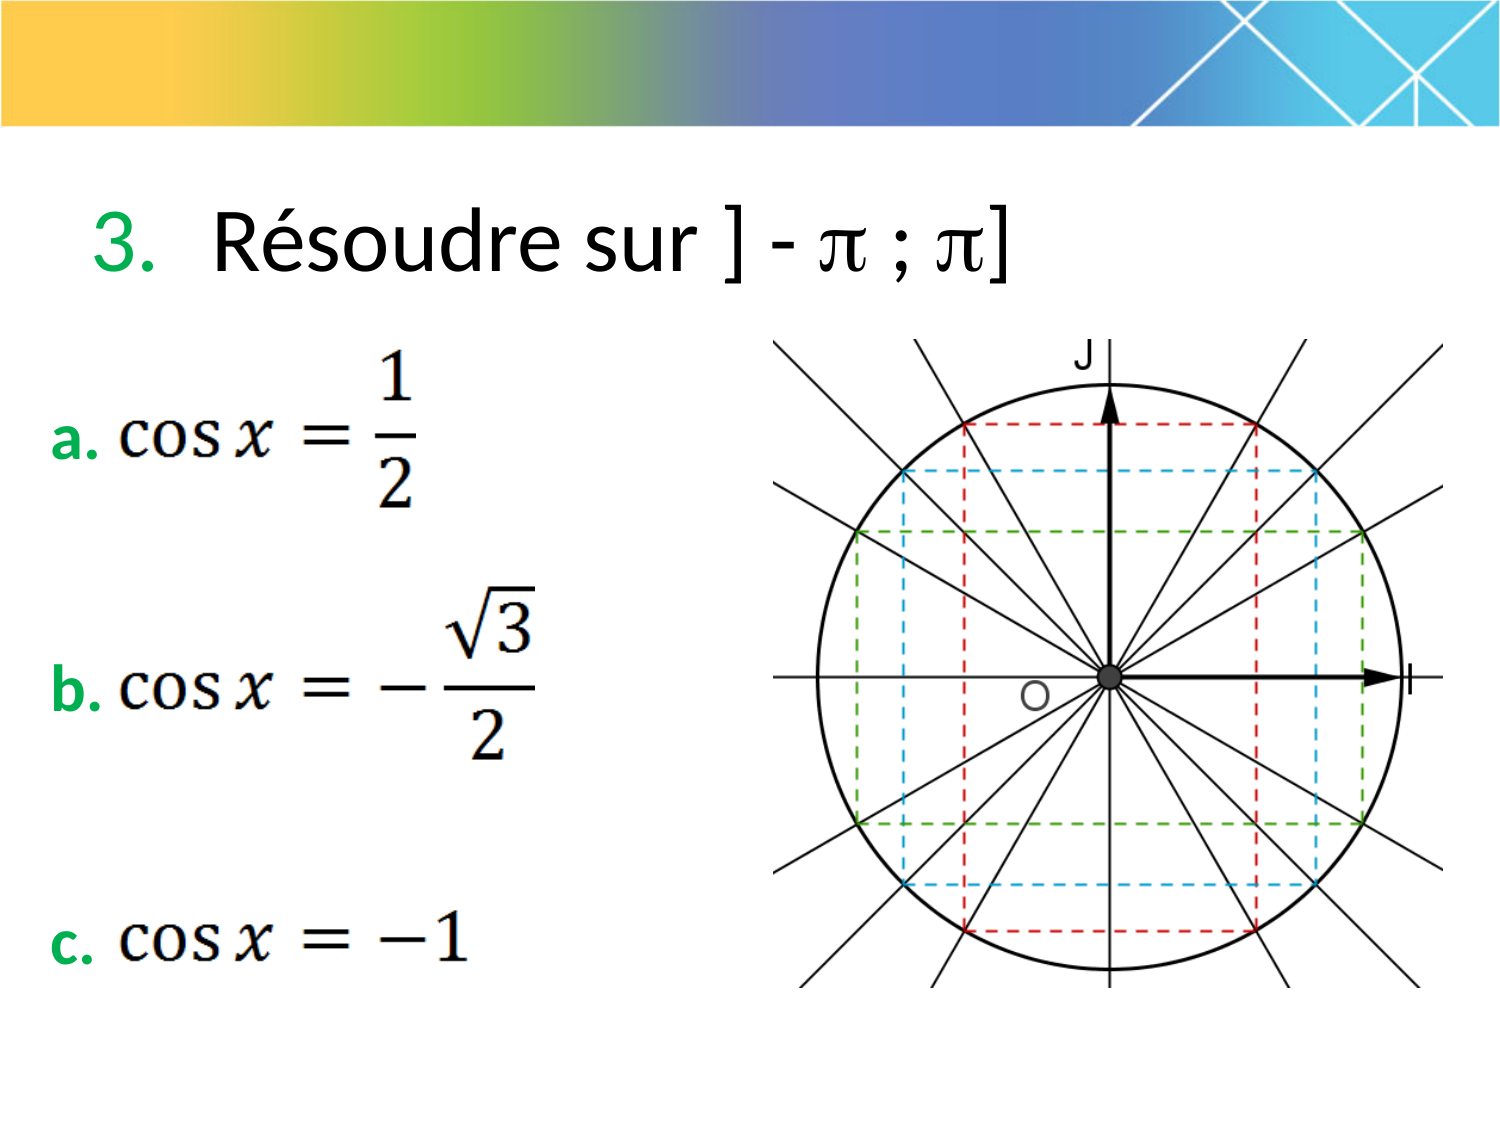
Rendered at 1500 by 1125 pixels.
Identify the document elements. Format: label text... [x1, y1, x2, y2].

text_box a. b. c. [35, 385, 821, 1125]
picture [0, 0, 1500, 128]
picture [117, 890, 472, 993]
picture [117, 571, 535, 774]
picture [773, 339, 1443, 988]
title Résoudre sur ] -  ; ] [75, 164, 1426, 305]
picture [117, 339, 416, 522]
